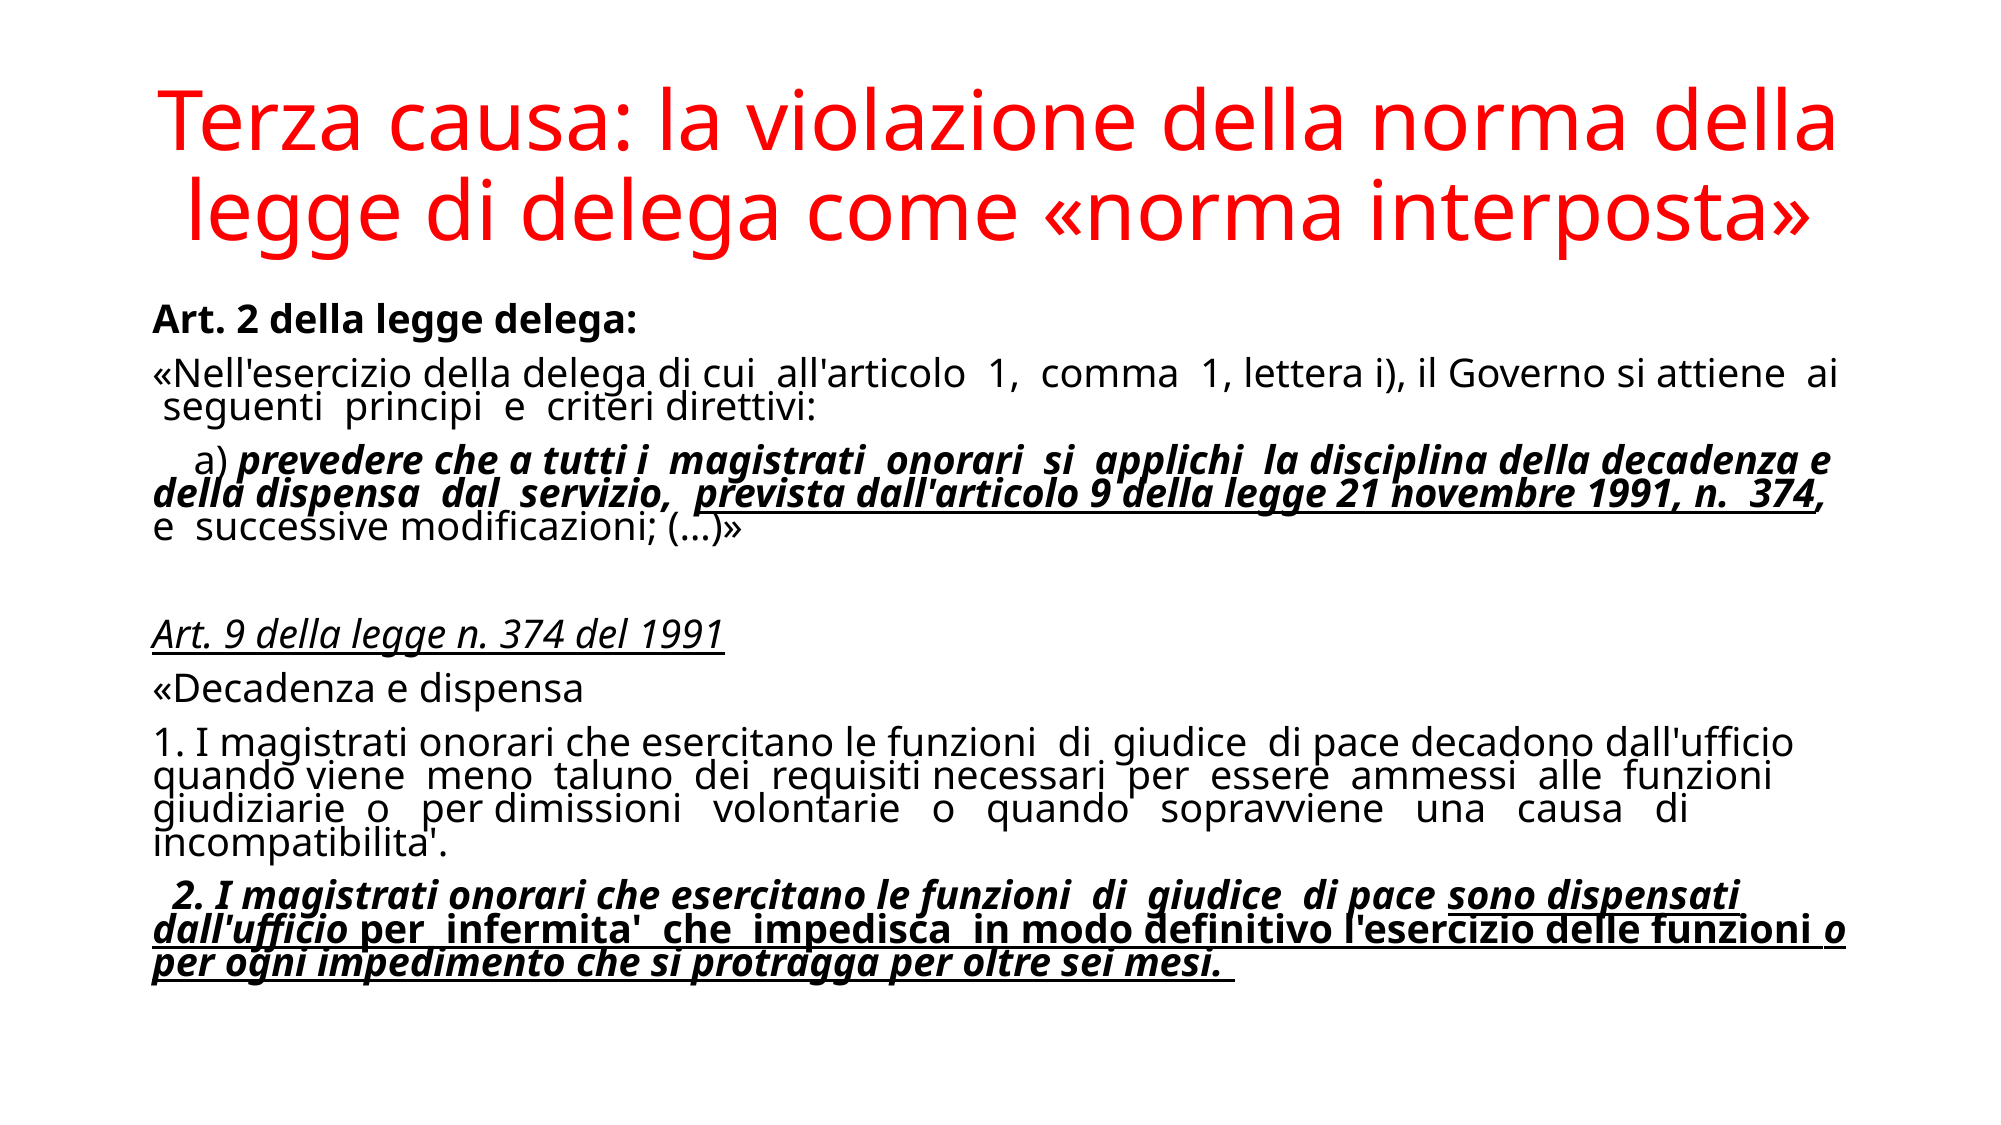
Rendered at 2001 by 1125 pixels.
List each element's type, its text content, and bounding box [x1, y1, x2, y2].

title Terza causa: la violazione della norma della legge di delega come «norma interposta» [137, 59, 1863, 278]
list Art. 2 della legge delega: «Nell'esercizio della delega di cui all'articolo 1, comma 1, lettera i), il Governo si attiene ai seguenti principi e criteri direttivi: a) prevedere che a tutti i magistrati onorari si applichi la disciplina della decadenza e della dispensa dal servizio, prevista dall'articolo 9 della legge 21 novembre 1991, n. 374, e successive modificazioni; (…)» Art. 9 della legge n. 374 del 1991 «Decadenza e dispensa 1. I magistrati onorari che esercitano le funzioni di giudice di pace decadono dall'ufficio quando viene meno taluno dei requisiti necessari per essere ammessi alle funzioni giudiziarie o per dimissioni volontarie o quando sopravviene una causa di incompatibilita'. 2. I magistrati onorari che esercitano le funzioni di giudice di pace sono dispensati dall'ufficio per infermita' che impedisca in modo definitivo l'esercizio delle funzioni o per ogni impedimento che si protragga per oltre sei mesi. [137, 299, 1863, 1014]
